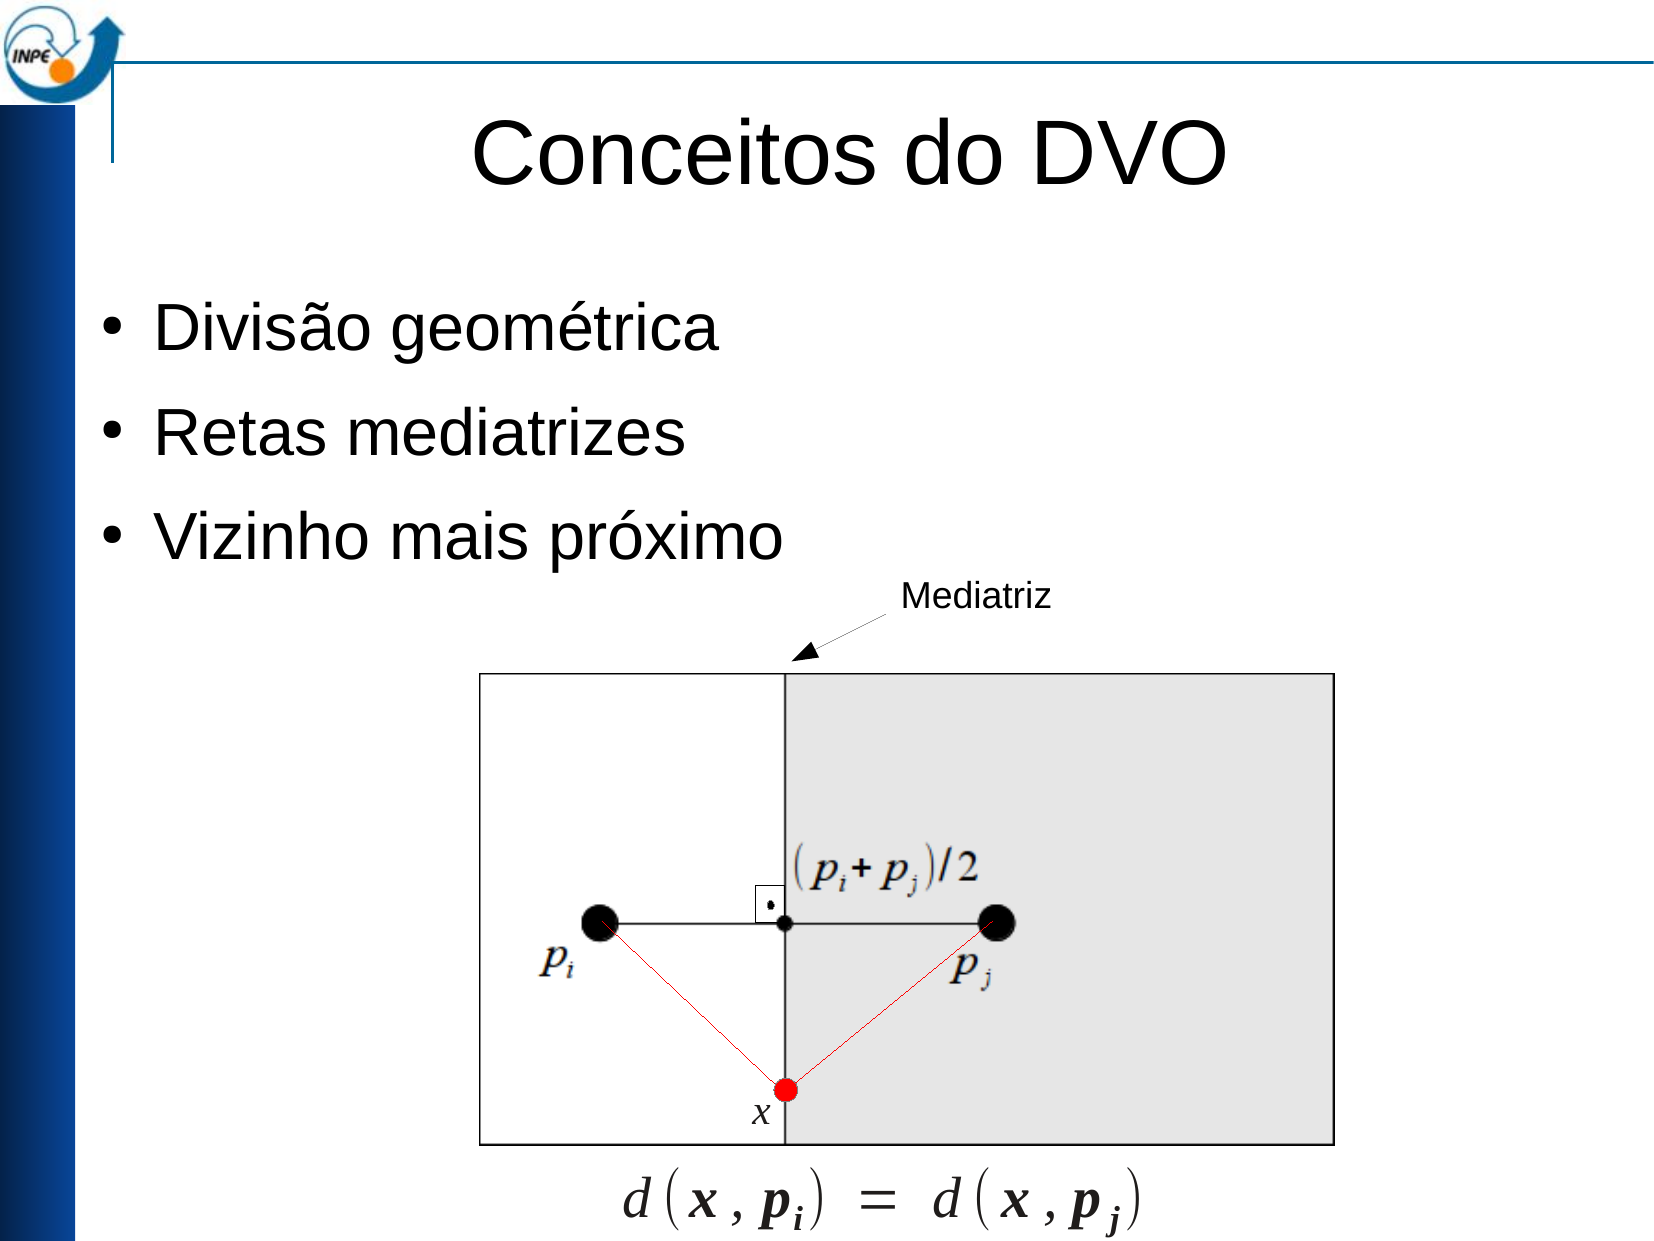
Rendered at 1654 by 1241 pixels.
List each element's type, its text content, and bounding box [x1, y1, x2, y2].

chart [744, 1086, 863, 1146]
text_box [774, 1078, 797, 1086]
text_box Mediatriz [885, 566, 1205, 624]
text_box [767, 900, 775, 910]
picture [0, 0, 126, 105]
title Conceitos do DVO [82, 49, 1619, 257]
list Divisão geométrica Retas mediatrizes Vizinho mais próximo [82, 290, 1538, 1099]
chart [614, 1163, 1151, 1238]
picture [479, 673, 1335, 1146]
